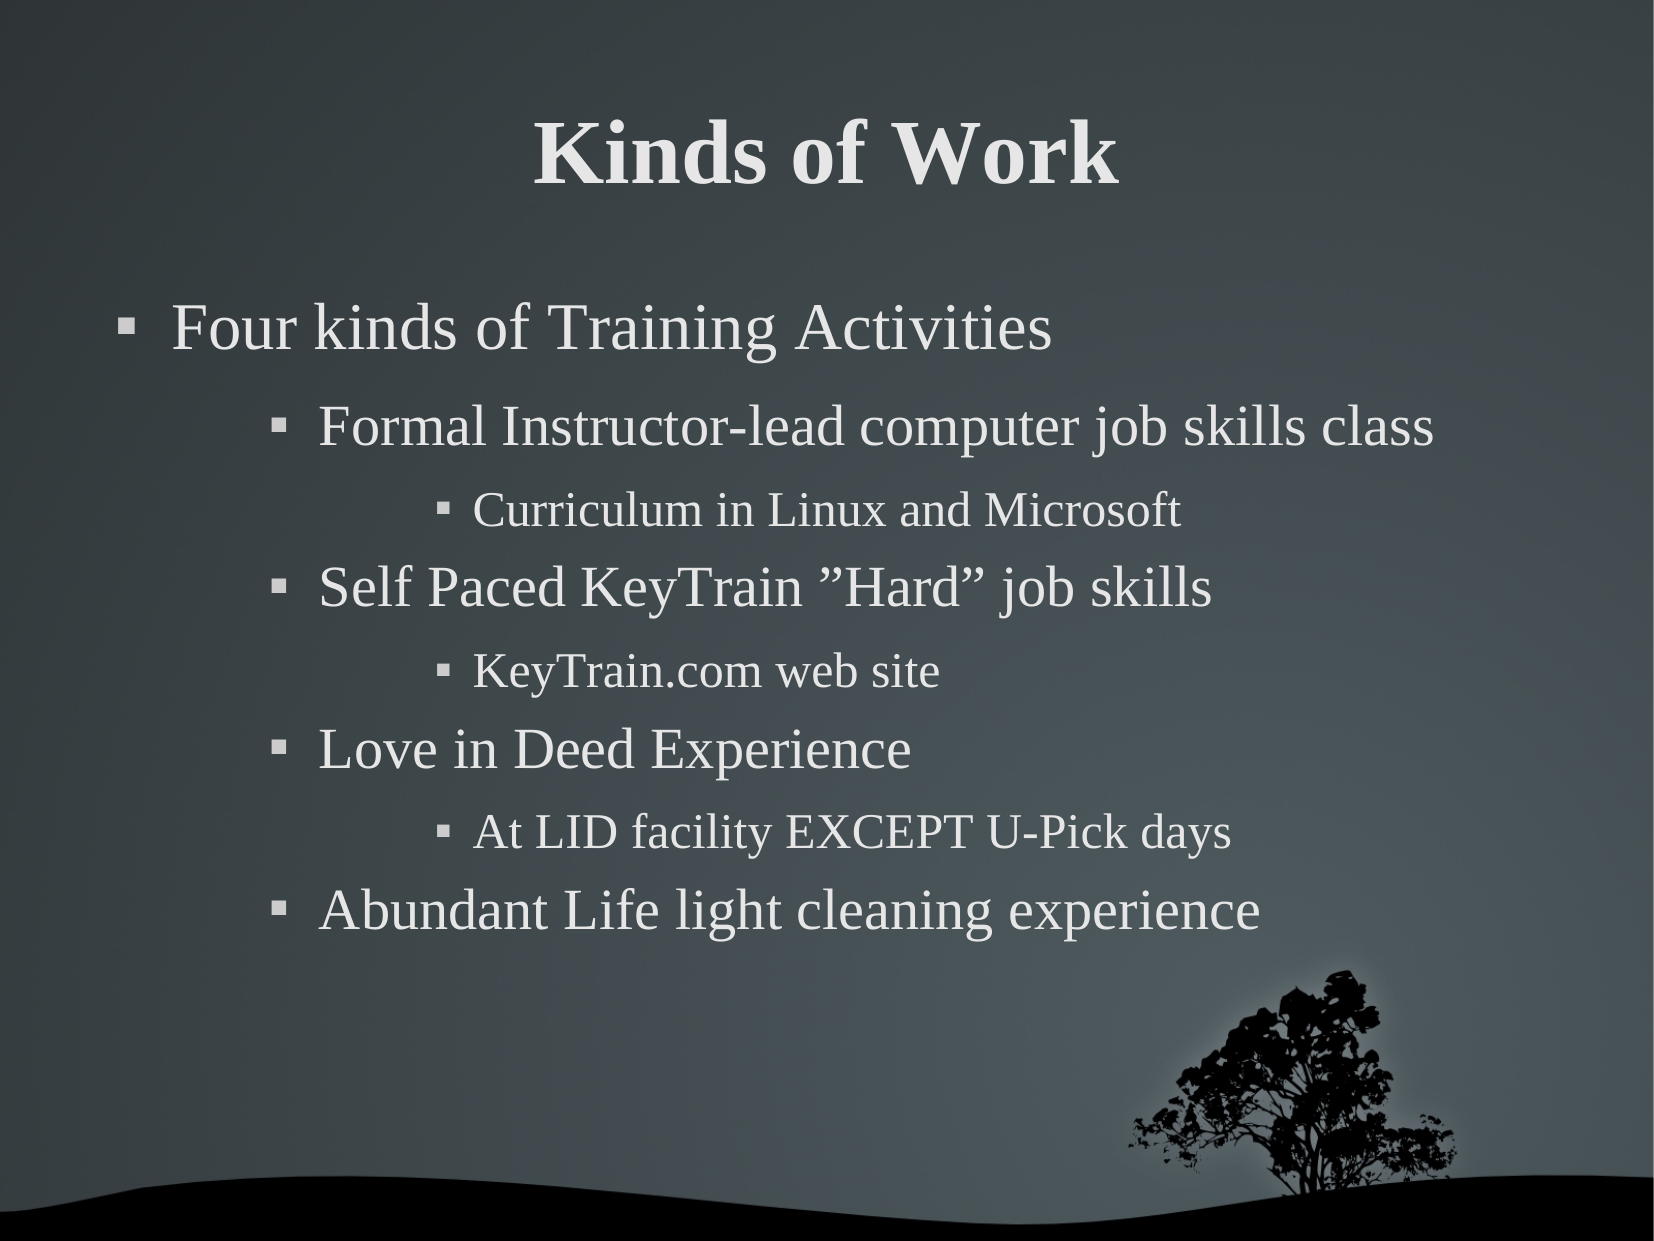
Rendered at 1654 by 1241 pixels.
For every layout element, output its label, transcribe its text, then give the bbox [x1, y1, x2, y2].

list Four kinds of Training Activities Formal Instructor-lead computer job skills class Curriculum in Linux and Microsoft Self Paced KeyTrain ”Hard” job skills KeyTrain.com web site Love in Deed Experience At LID facility EXCEPT U-Pick days Abundant Life light cleaning experience [82, 290, 1571, 1109]
picture [0, 0, 1654, 1241]
title Kinds of Work [82, 49, 1571, 257]
